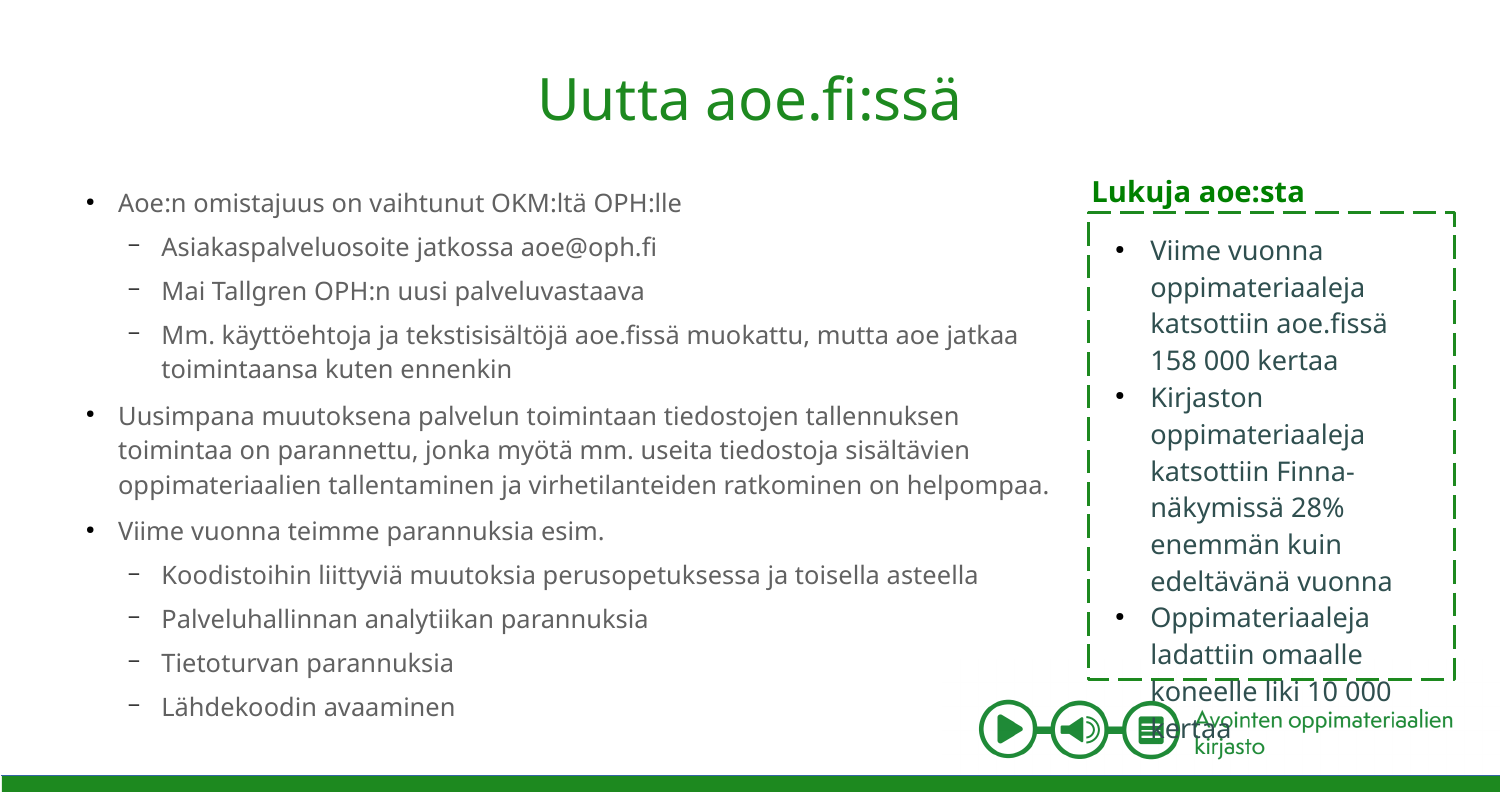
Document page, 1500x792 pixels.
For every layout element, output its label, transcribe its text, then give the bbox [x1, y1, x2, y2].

picture [942, 659, 1500, 775]
list Aoe:n omistajuus on vaihtunut OKM:ltä OPH:lle Asiakaspalveluosoite jatkossa aoe@oph.fi Mai Tallgren OPH:n uusi palveluvastaava Mm. käyttöehtoja ja tekstisisältöjä aoe.fissä muokattu, mutta aoe jatkaa toimintaansa kuten ennenkin Uusimpana muutoksena palvelun toimintaan tiedostojen tallennuksen toimintaa on parannettu, jonka myötä mm. useita tiedostoja sisältävien oppimateriaalien tallentaminen ja virhetilanteiden ratkominen on helpompaa. Viime vuonna teimme parannuksia esim. Koodistoihin liittyviä muutoksia perusopetuksessa ja toisella asteella Palveluhallinnan analytiikan parannuksia Tietoturvan parannuksia Lähdekoodin avaaminen [75, 185, 1054, 756]
title Uutta aoe.fi:ssä [75, 31, 1425, 164]
picture [1364, 683, 1372, 699]
picture [1326, 683, 1334, 699]
text_box Lukuja aoe:sta [1076, 163, 1349, 214]
text_box Viime vuonna oppimateriaaleja katsottiin aoe.fissä 158 000 kertaa Kirjaston oppimateriaaleja katsottiin Finna-näkymissä 28% enemmän kuin edeltävänä vuonna Oppimateriaaleja ladattiin omaalle koneelle liki 10 000 kertaa [1100, 224, 1443, 680]
